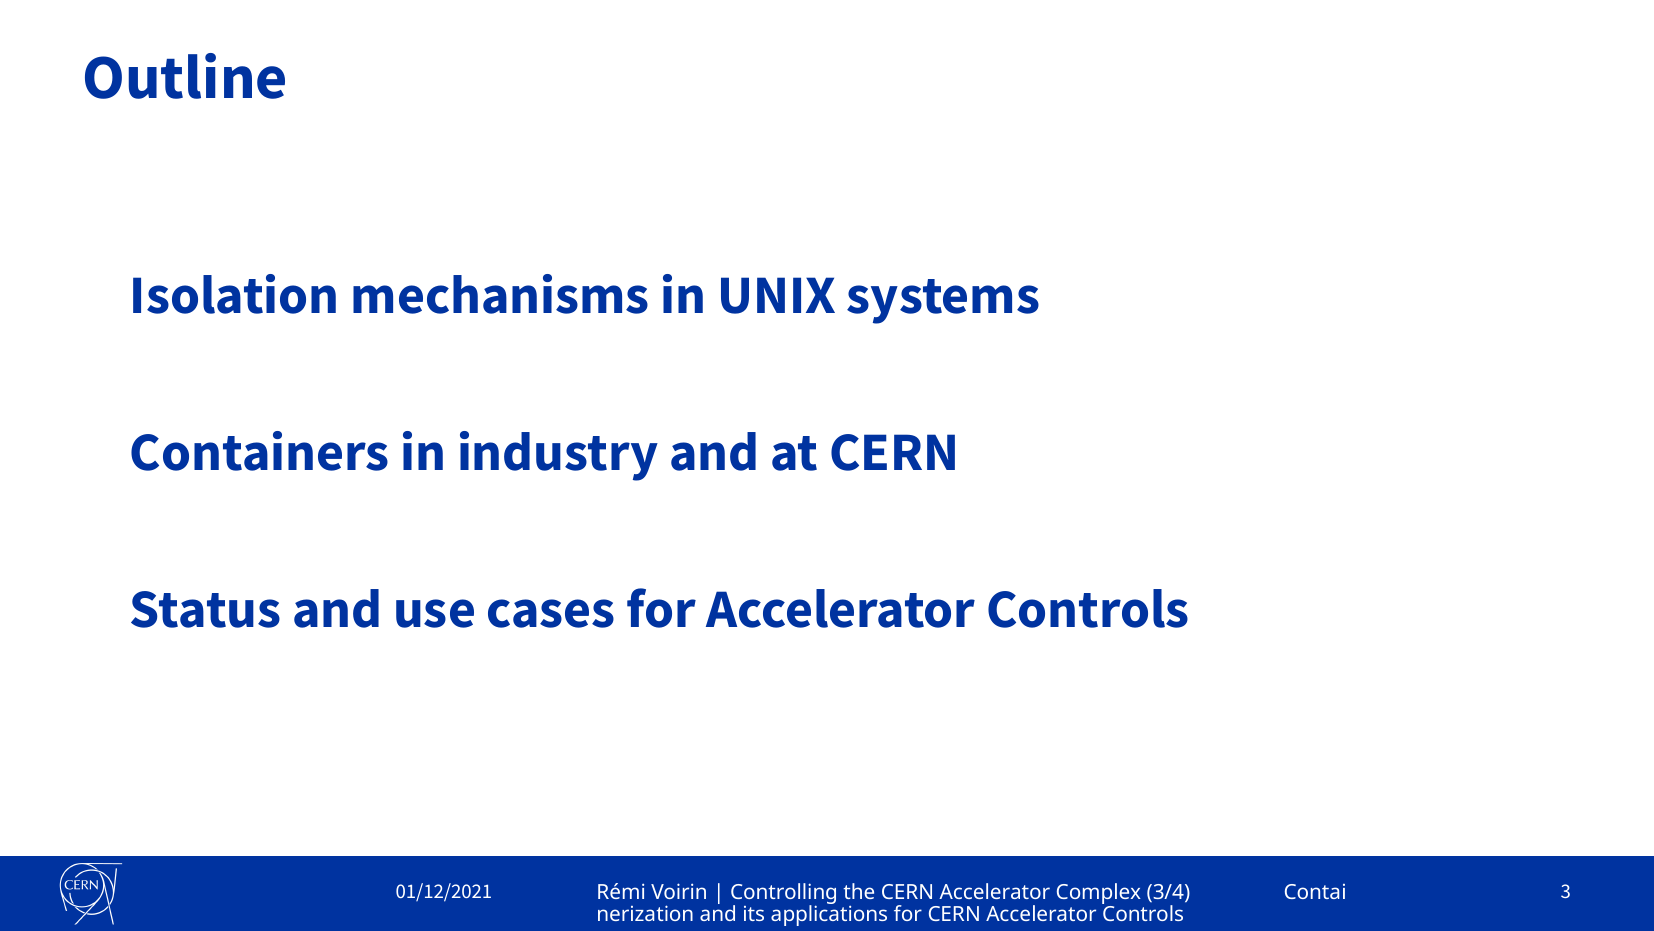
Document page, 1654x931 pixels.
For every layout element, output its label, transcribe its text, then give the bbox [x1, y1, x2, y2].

title Outline [82, 37, 1571, 195]
picture [56, 859, 127, 928]
title Status and use cases for Accelerator Controls [130, 573, 1619, 731]
title Containers in industry and at CERN [129, 416, 1619, 574]
title Isolation mechanisms in UNIX systems [129, 259, 1619, 416]
